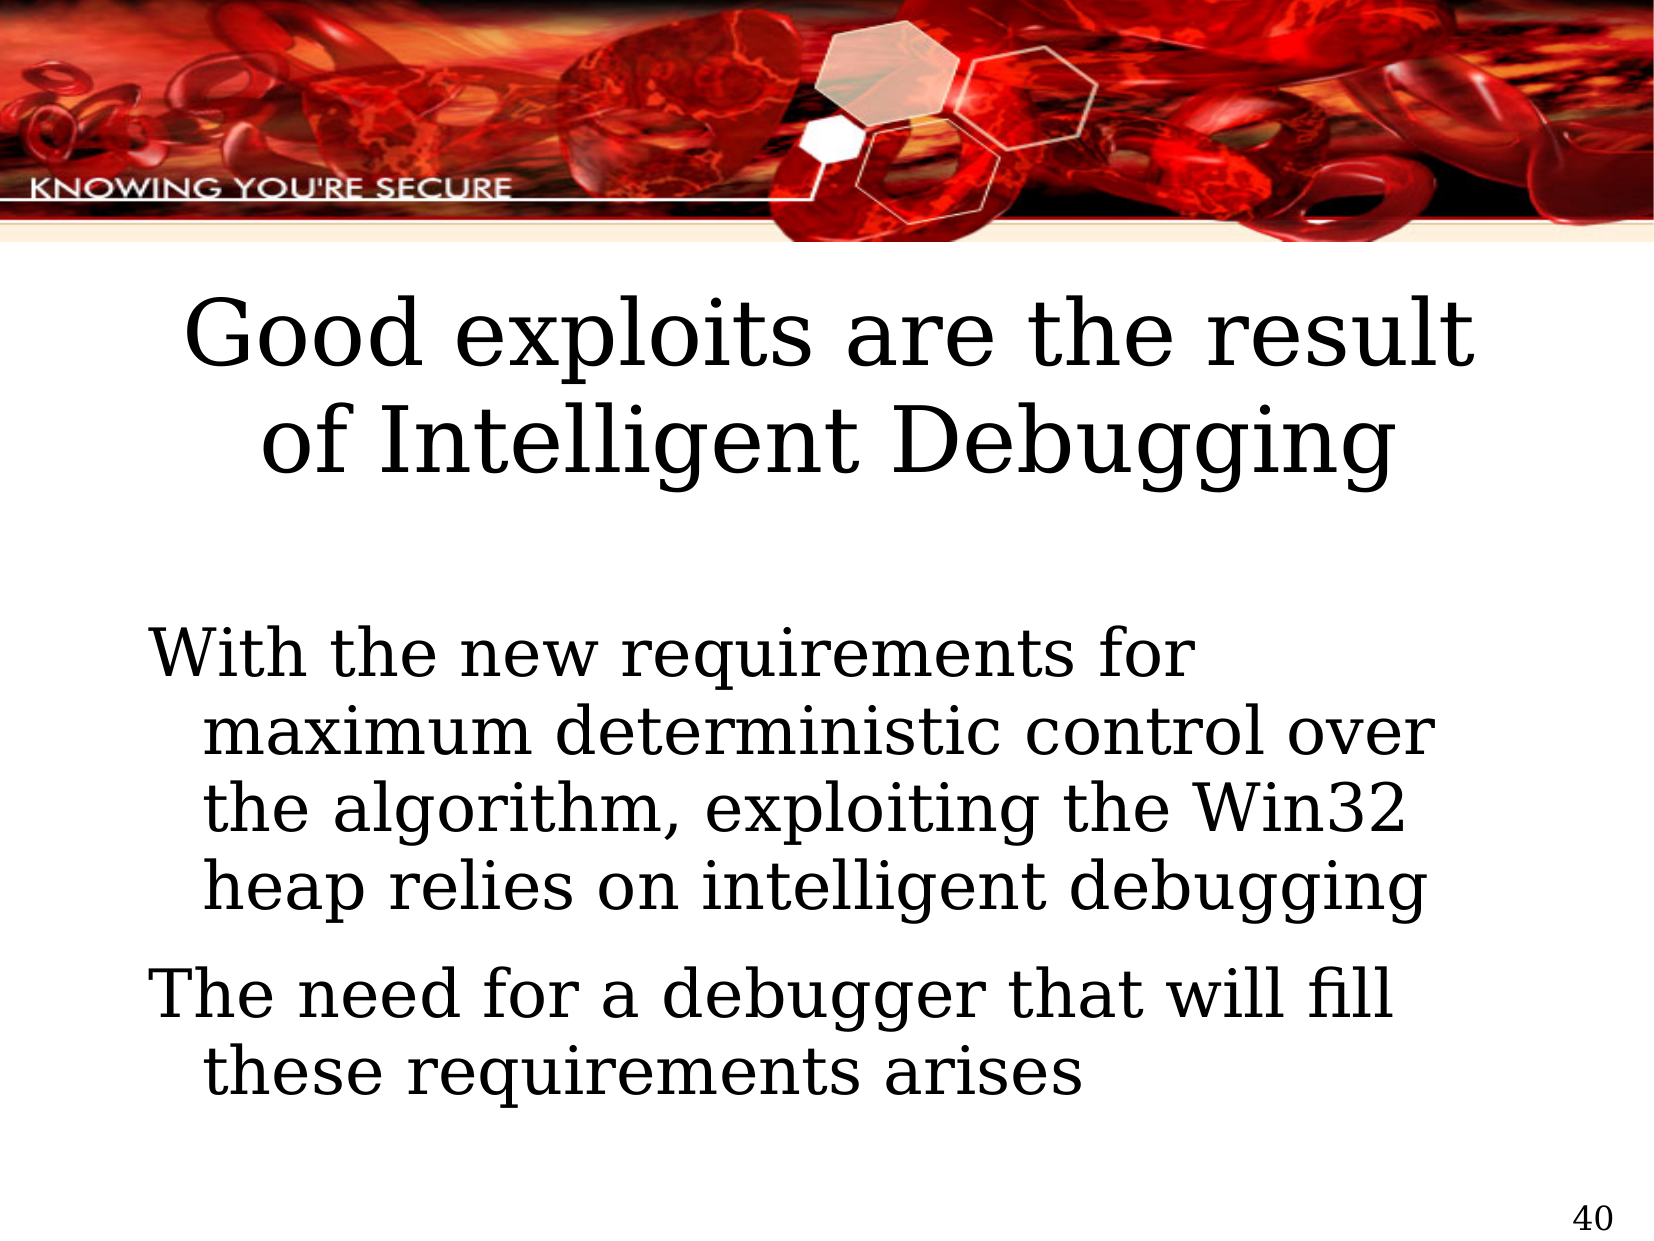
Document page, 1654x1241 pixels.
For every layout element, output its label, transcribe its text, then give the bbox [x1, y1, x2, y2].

title Good exploits are the result of Intelligent Debugging [123, 280, 1536, 495]
picture [0, 0, 1654, 242]
list With the new requirements for maximum deterministic control over the algorithm, exploiting the Win32 heap relies on intelligent debugging The need for a debugger that will fill these requirements arises [131, 614, 1544, 1123]
